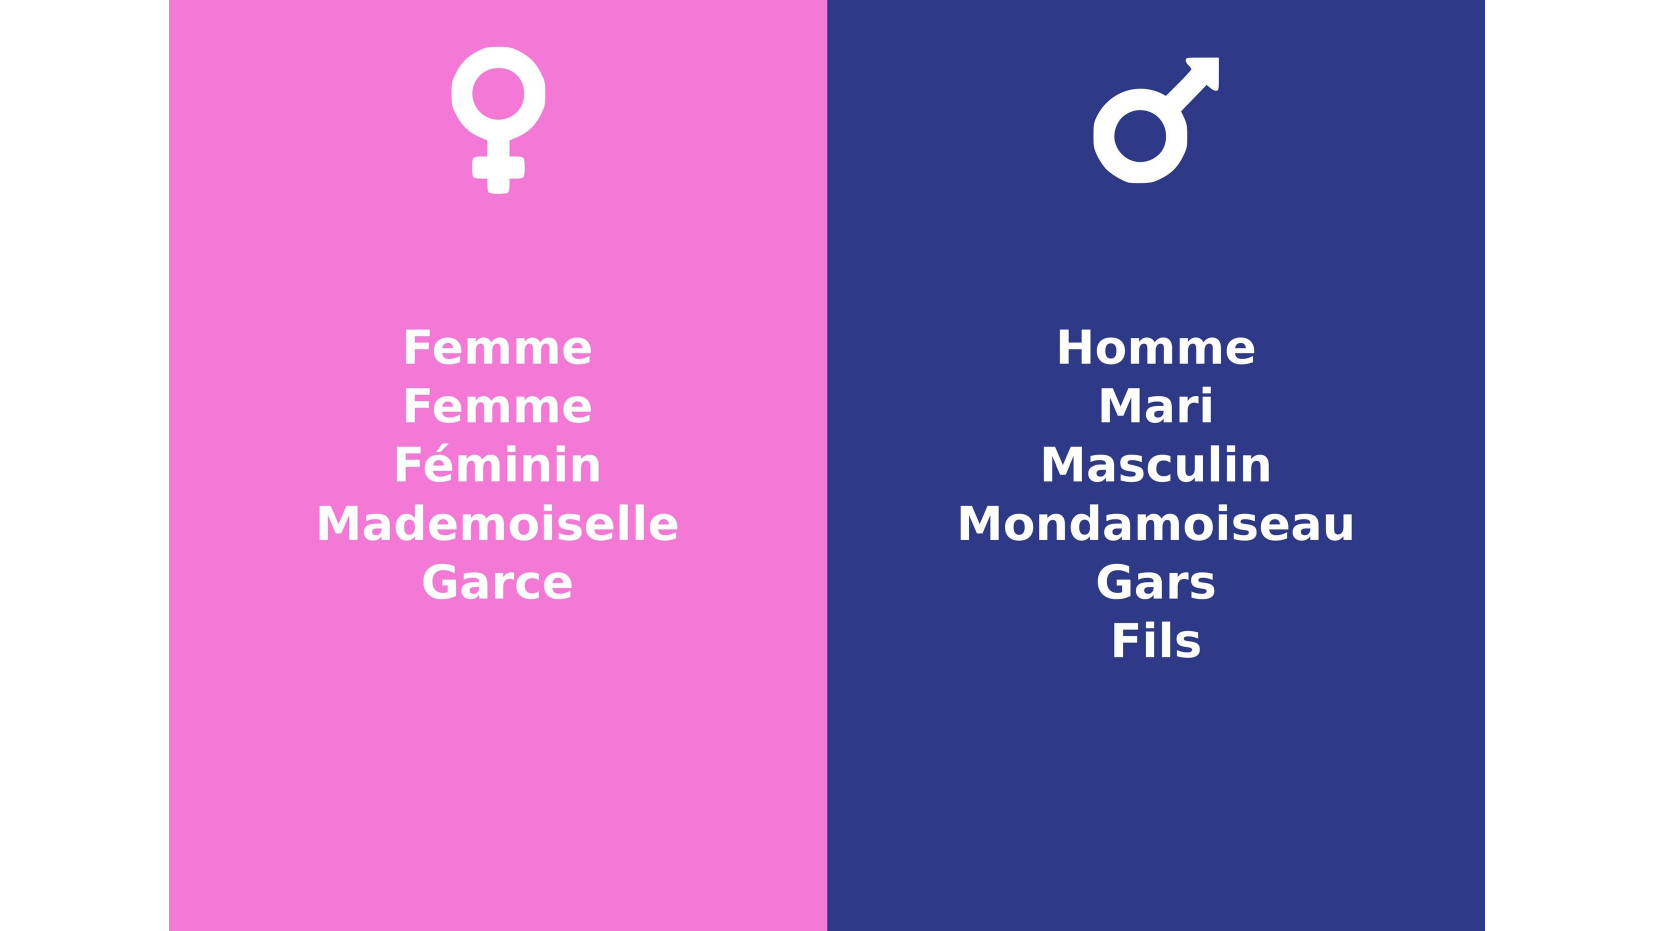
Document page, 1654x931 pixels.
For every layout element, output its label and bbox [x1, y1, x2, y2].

picture [169, 0, 1485, 931]
